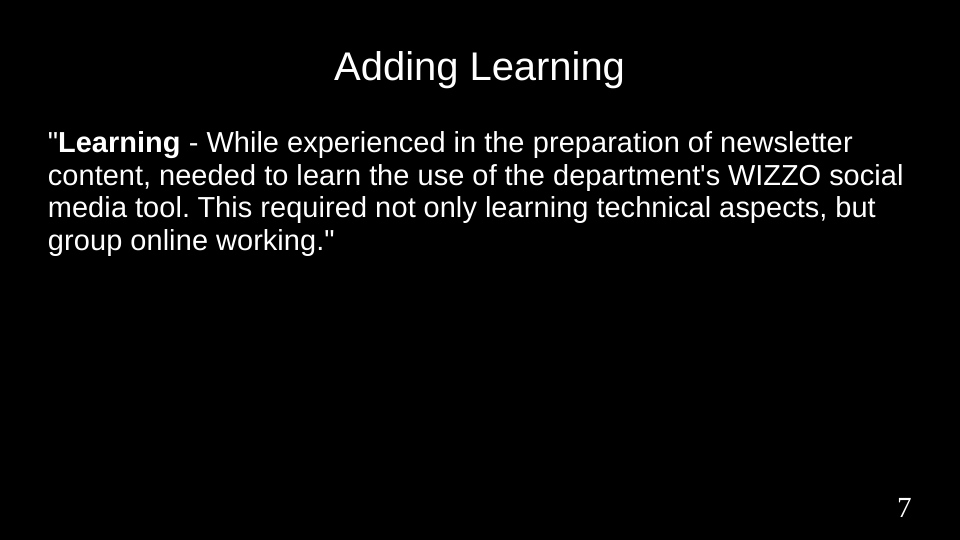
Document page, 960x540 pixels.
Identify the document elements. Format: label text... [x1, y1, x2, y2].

list "Learning - While experienced in the preparation of newsletter content, needed to learn the use of the department's WIZZO social media tool. This required not only learning technical aspects, but group online working." [47, 126, 912, 440]
title Adding Learning [47, 21, 912, 112]
